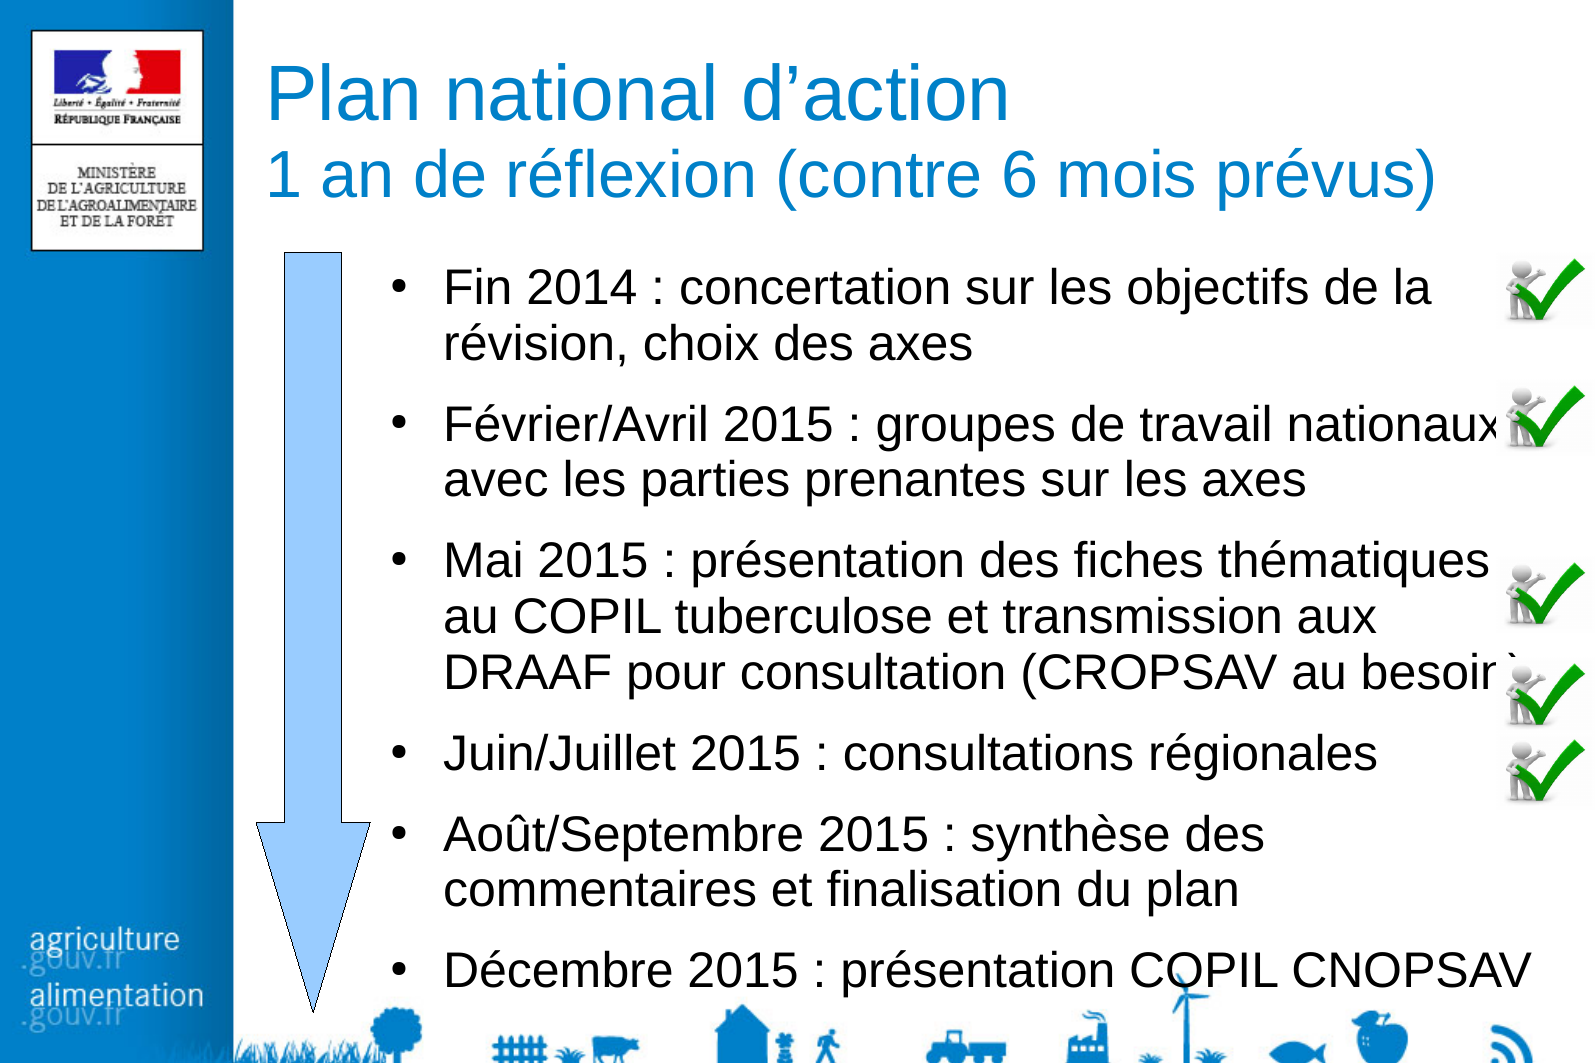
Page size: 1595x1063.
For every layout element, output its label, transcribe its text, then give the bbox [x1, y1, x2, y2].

title Plan national d’action 1 an de réflexion (contre 6 mois prévus) [265, 42, 1536, 220]
text_box [256, 252, 371, 1013]
list Fin 2014 : concertation sur les objectifs de la révision, choix des axes Février/Avril 2015 : groupes de travail nationaux avec les parties prenantes sur les axes Mai 2015 : présentation des fiches thématiques au COPIL tuberculose et transmission aux DRAAF pour consultation (CROPSAV au besoin) Juin/Juillet 2015 : consultations régionales Août/Septembre 2015 : synthèse des commentaires et finalisation du plan Décembre 2015 : présentation COPIL CNOPSAV [372, 259, 1538, 1063]
picture [0, 0, 1595, 1063]
